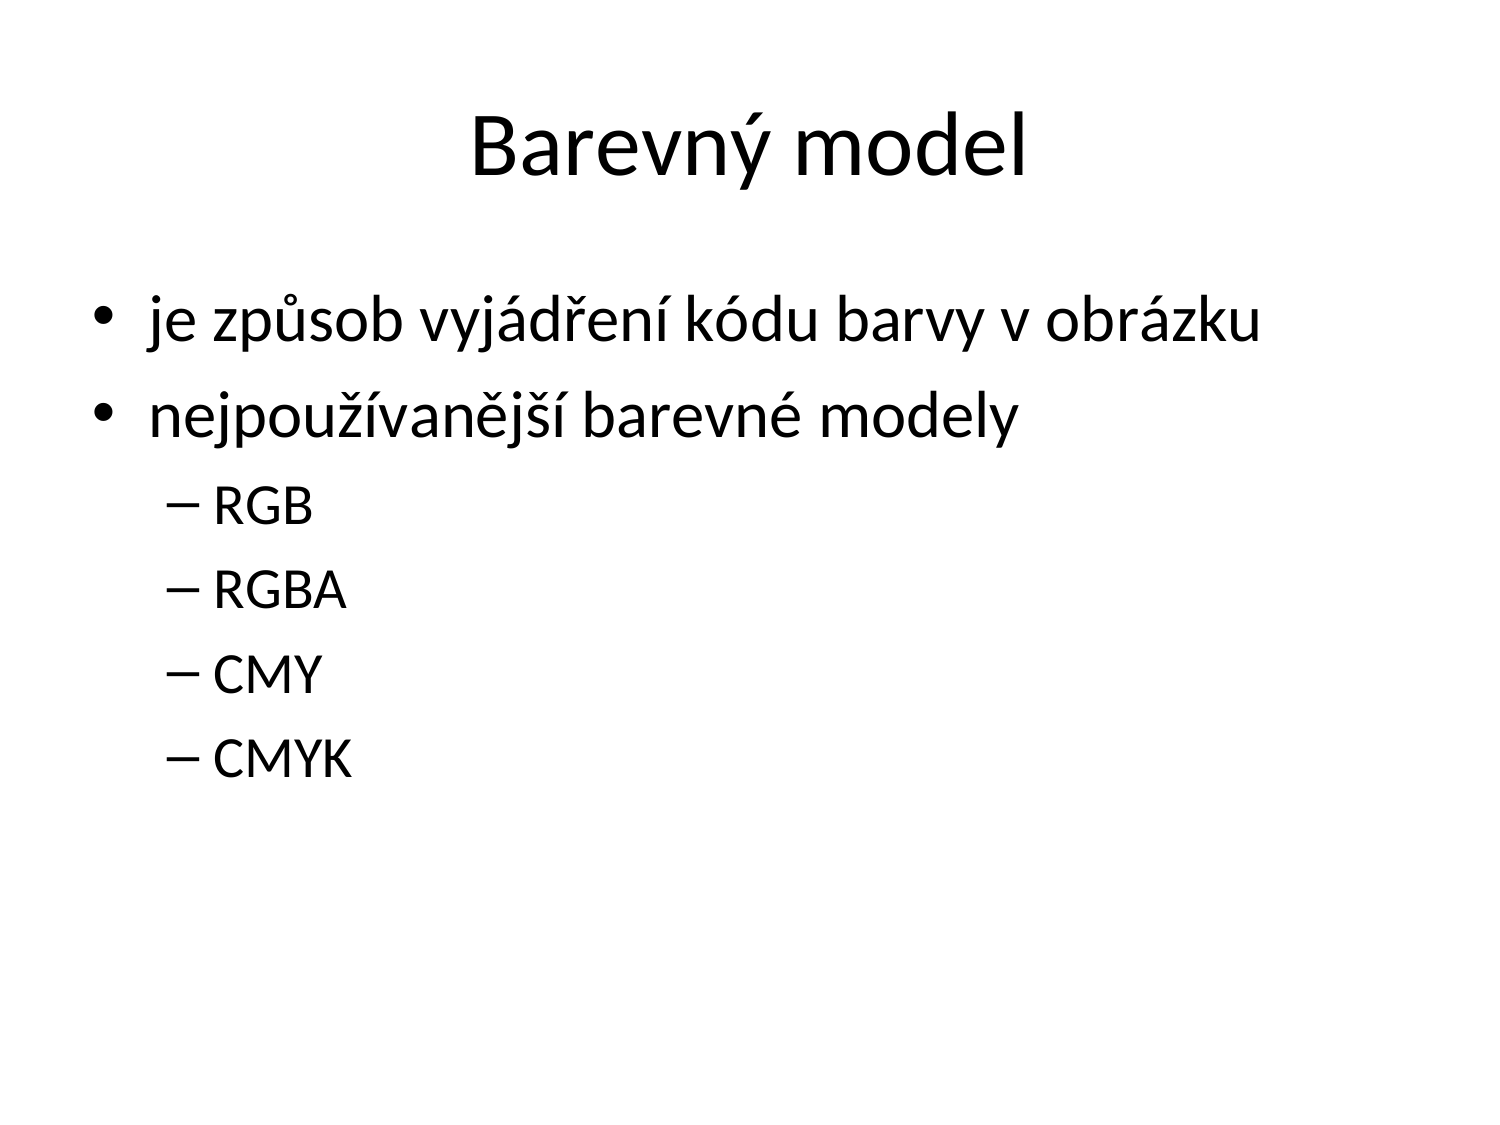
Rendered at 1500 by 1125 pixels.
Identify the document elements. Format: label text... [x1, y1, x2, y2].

list je způsob vyjádření kódu barvy v obrázku nejpoužívanější barevné modely RGB RGBA CMY CMYK [76, 267, 1427, 1010]
title Barevný model [75, 45, 1426, 233]
